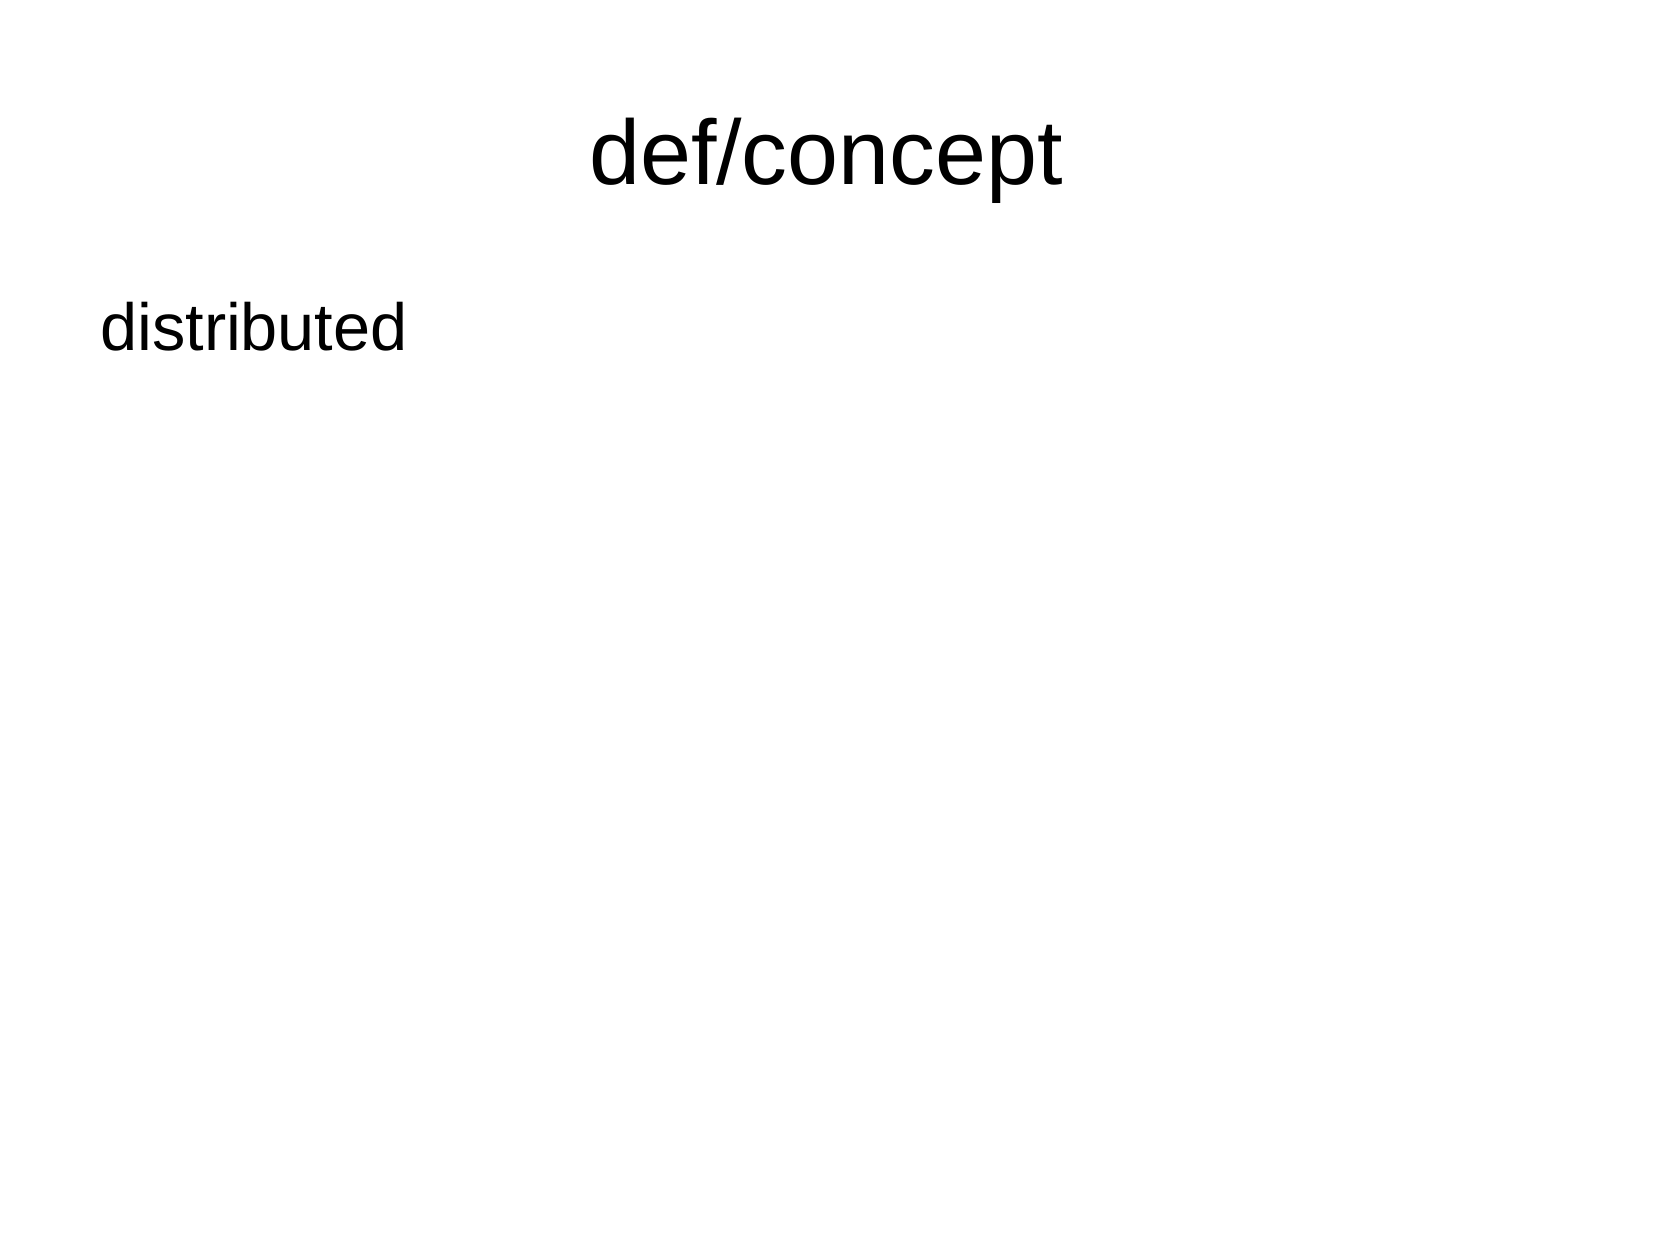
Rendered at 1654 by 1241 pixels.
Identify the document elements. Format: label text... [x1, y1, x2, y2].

list distributed [82, 290, 1571, 1109]
title def/concept [82, 49, 1571, 257]
